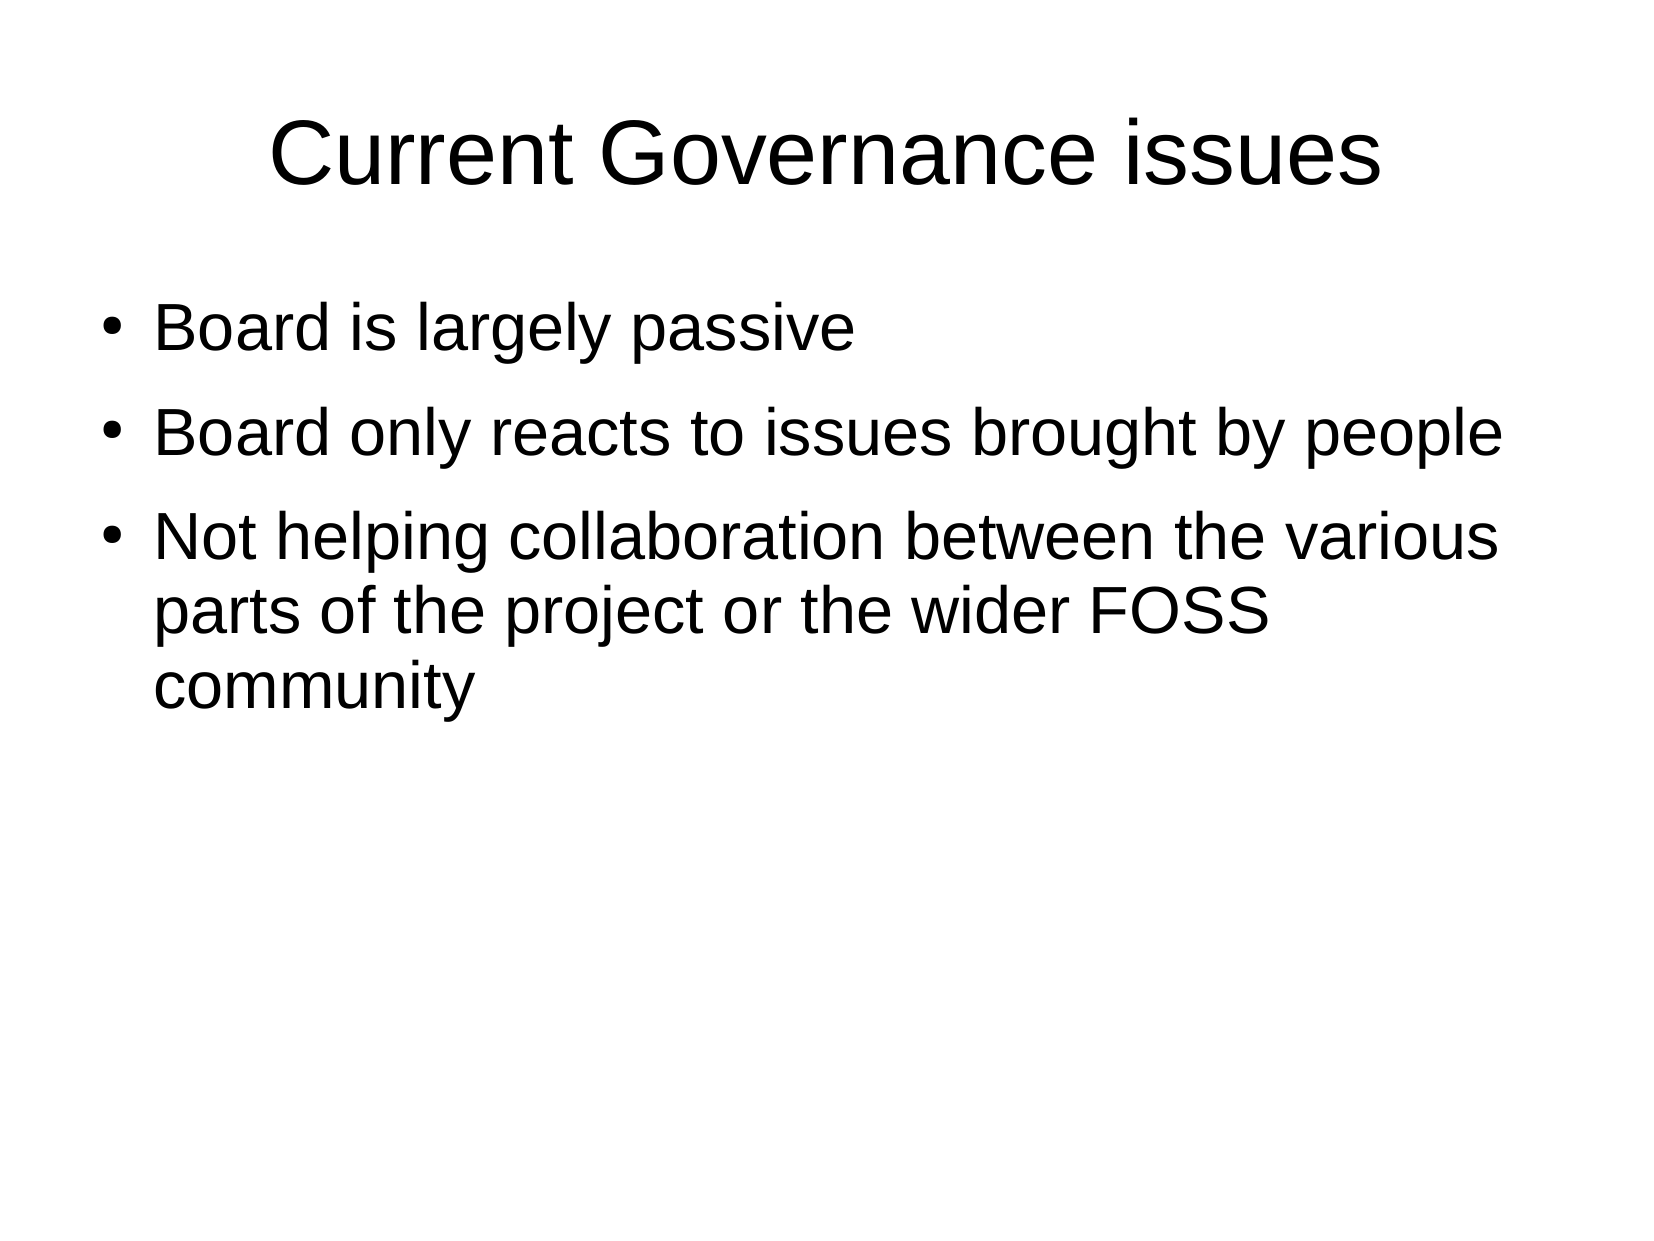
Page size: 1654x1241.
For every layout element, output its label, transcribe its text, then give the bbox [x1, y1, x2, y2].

title Current Governance issues [82, 49, 1571, 257]
list Board is largely passive Board only reacts to issues brought by people Not helping collaboration between the various parts of the project or the wider FOSS community [82, 290, 1571, 1010]
